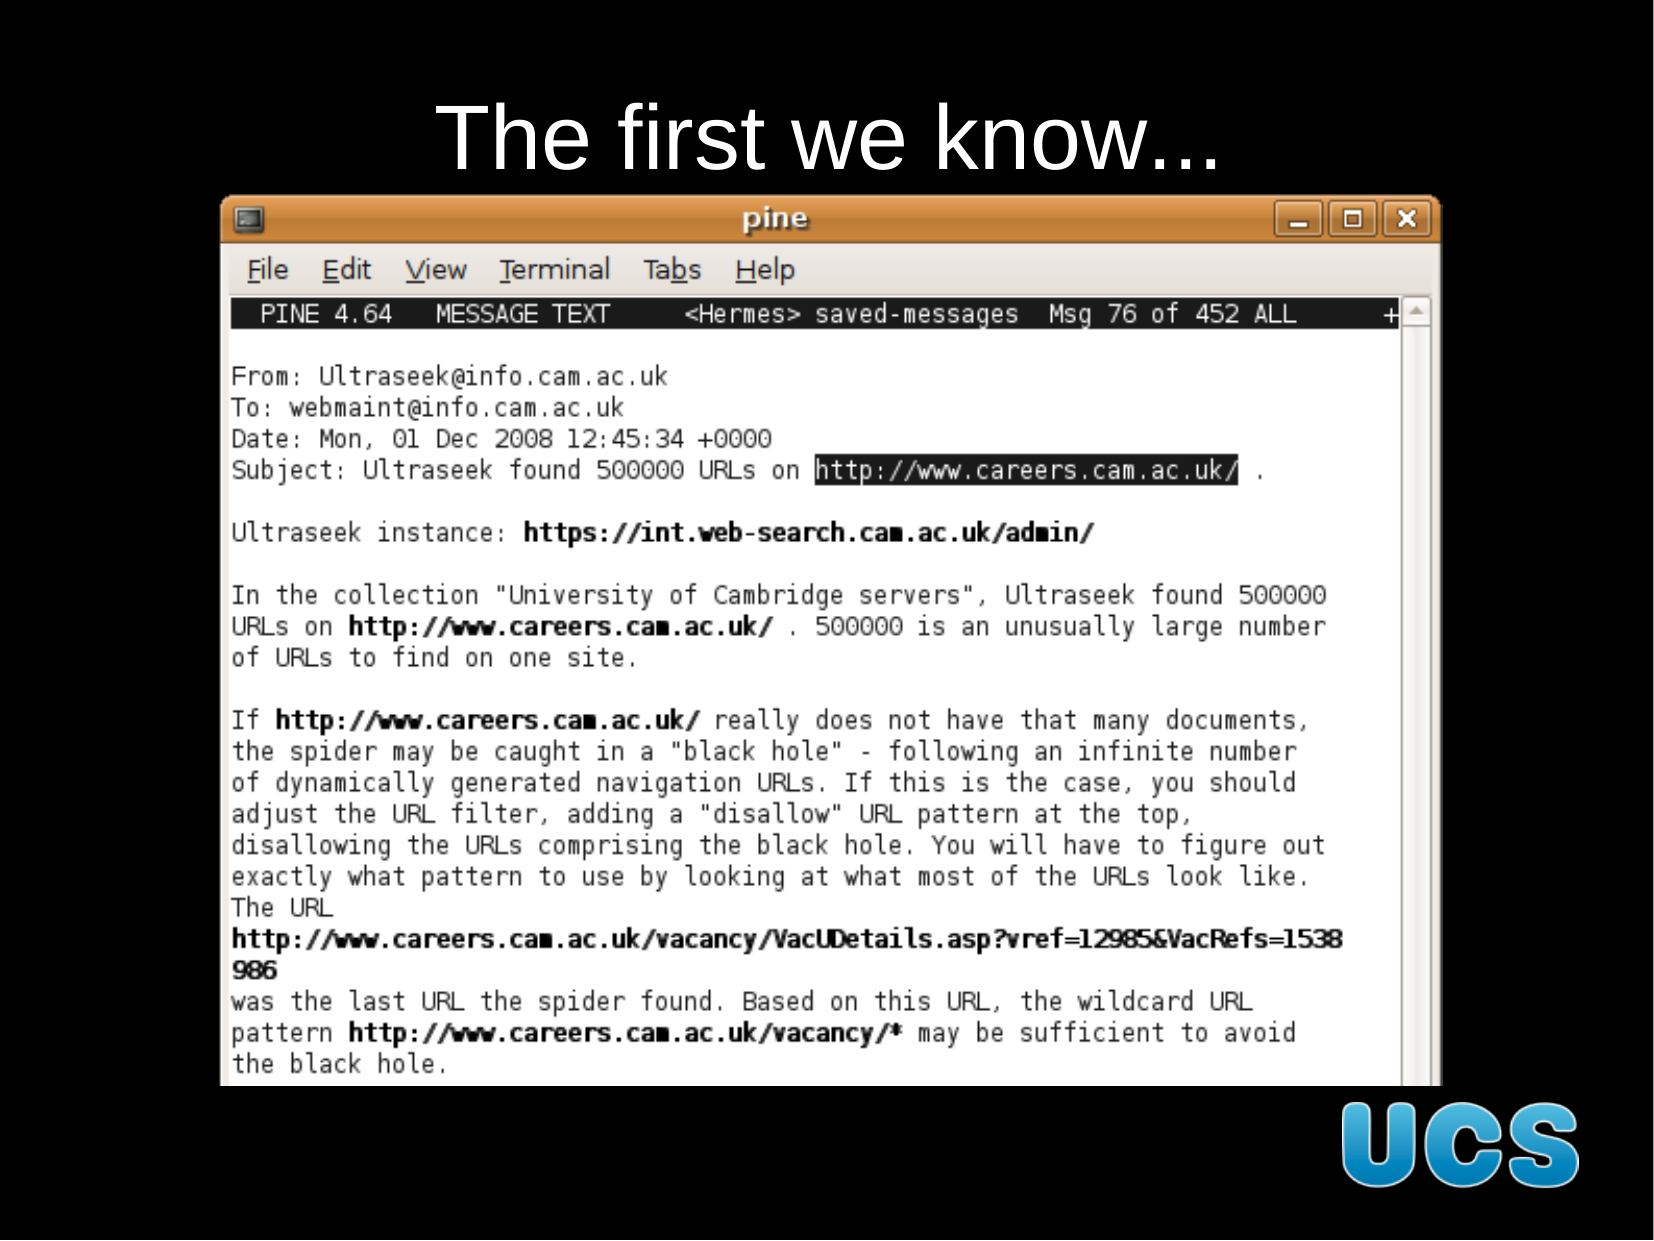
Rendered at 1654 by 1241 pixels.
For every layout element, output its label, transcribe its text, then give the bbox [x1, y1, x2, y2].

picture [219, 194, 1443, 1086]
picture [1534, 1102, 1579, 1190]
chart [121, 287, 1534, 1191]
title The first we know... [123, 34, 1536, 242]
